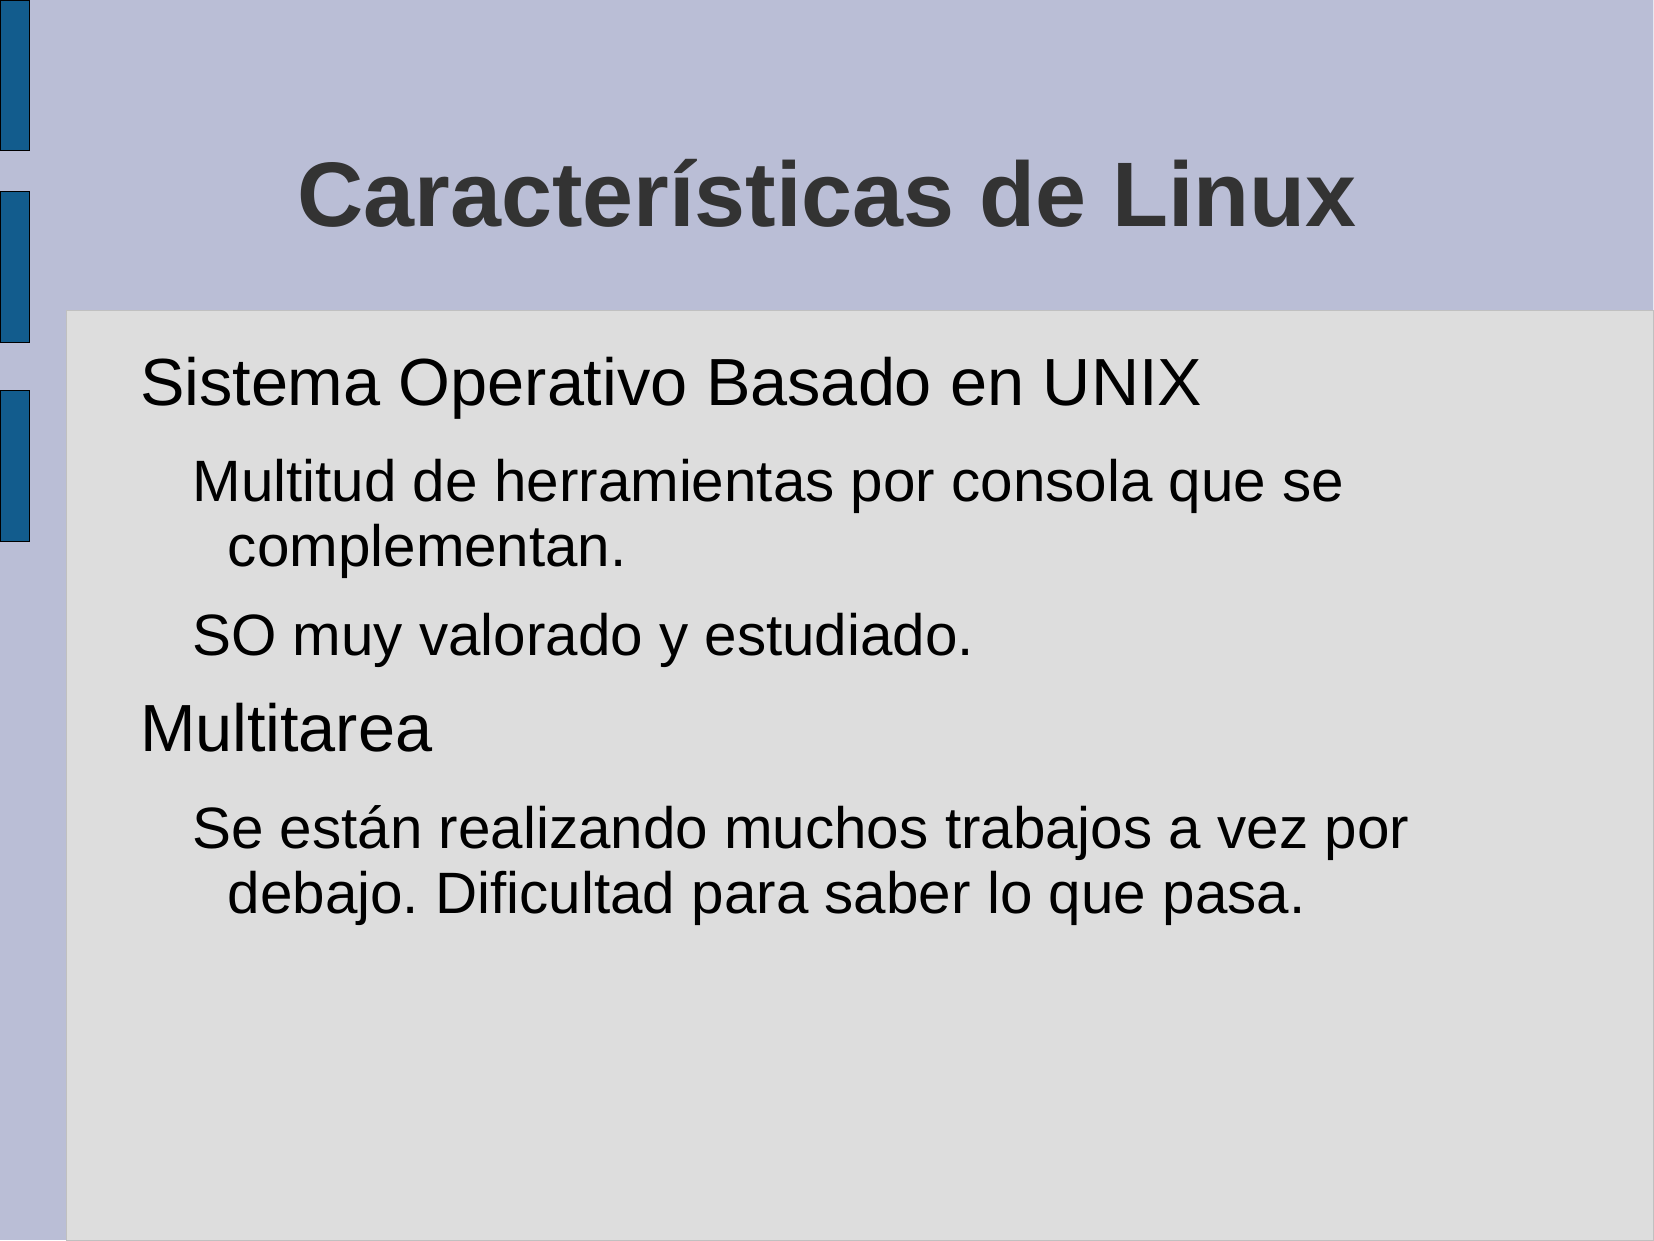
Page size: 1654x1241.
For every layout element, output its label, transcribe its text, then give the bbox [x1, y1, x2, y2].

title Características de Linux [121, 91, 1534, 299]
list Sistema Operativo Basado en UNIX Multitud de herramientas por consola que se complementan. SO muy valorado y estudiado. Multitarea Se están realizando muchos trabajos a vez por debajo. Dificultad para saber lo que pasa. [121, 344, 1534, 1127]
